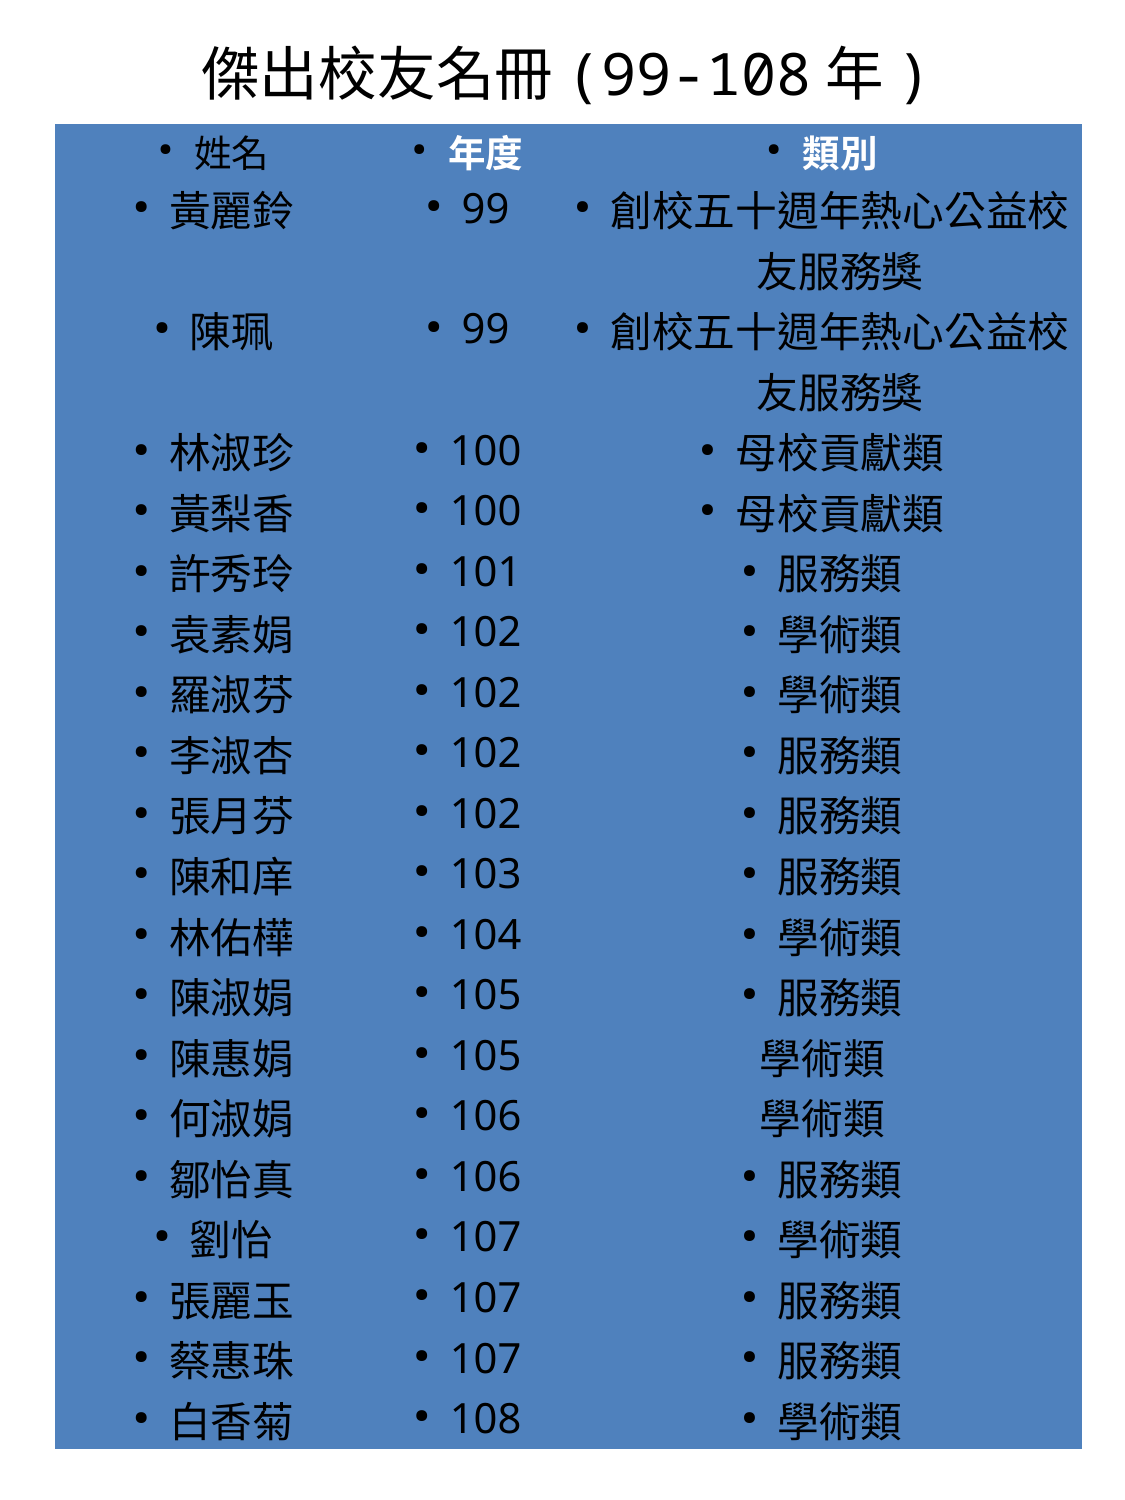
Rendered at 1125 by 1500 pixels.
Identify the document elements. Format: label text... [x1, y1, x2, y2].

table_cell 服務類 [563, 783, 1082, 844]
table_cell 白香菊 [55, 1389, 374, 1449]
table_cell 陳惠娟 [55, 1026, 374, 1086]
table_cell 母校貢獻類 [563, 481, 1082, 541]
table_cell 蔡惠珠 [55, 1328, 374, 1389]
table_cell 創校五十週年熱心公益校友服務獎 [563, 299, 1082, 420]
table_cell 陳珮 [55, 299, 374, 420]
table_cell 101 [374, 541, 563, 602]
table_cell 學術類 [563, 602, 1082, 662]
table_cell 學術類 [563, 1086, 1082, 1147]
table_cell 張麗玉 [55, 1268, 374, 1328]
table_cell 107 [374, 1328, 563, 1389]
table_cell 103 [374, 844, 563, 905]
table_cell 學術類 [563, 1026, 1082, 1086]
table_cell 100 [374, 420, 563, 481]
table_cell 李淑杏 [55, 723, 374, 783]
table_cell 102 [374, 723, 563, 783]
table_cell 鄒怡真 [55, 1147, 374, 1207]
table_cell 學術類 [563, 662, 1082, 723]
table_cell 羅淑芬 [55, 662, 374, 723]
table_cell 104 [374, 905, 563, 965]
table_cell 102 [374, 783, 563, 844]
table_cell 陳和庠 [55, 844, 374, 905]
table_cell 許秀玲 [55, 541, 374, 602]
table_cell 108 [374, 1389, 563, 1449]
table_cell 服務類 [563, 1147, 1082, 1207]
table_cell 陳淑娟 [55, 965, 374, 1026]
table_cell 100 [374, 481, 563, 541]
table_cell 母校貢獻類 [563, 420, 1082, 481]
table_cell 學術類 [563, 1207, 1082, 1268]
table_cell 服務類 [563, 1268, 1082, 1328]
table_cell 服務類 [563, 723, 1082, 783]
table_header 年度 [374, 124, 563, 178]
table_cell 創校五十週年熱心公益校友服務獎 [563, 178, 1082, 299]
table_cell 105 [374, 965, 563, 1026]
table_cell 102 [374, 662, 563, 723]
table_cell 107 [374, 1207, 563, 1268]
table_cell 學術類 [563, 905, 1082, 965]
table_header 類別 [563, 124, 1082, 178]
table_cell 黃梨香 [55, 481, 374, 541]
subtitle 傑出校友名冊(99-108年) [172, 29, 961, 124]
table_cell 何淑娟 [55, 1086, 374, 1147]
table_cell 林佑樺 [55, 905, 374, 965]
table_cell 102 [374, 602, 563, 662]
table_cell 林淑珍 [55, 420, 374, 481]
table_cell 袁素娟 [55, 602, 374, 662]
table_cell 張月芬 [55, 783, 374, 844]
table_cell 106 [374, 1086, 563, 1147]
table_cell 105 [374, 1026, 563, 1086]
table_cell 服務類 [563, 965, 1082, 1026]
table_cell 服務類 [563, 844, 1082, 905]
table_cell 106 [374, 1147, 563, 1207]
table_cell 學術類 [563, 1389, 1082, 1449]
table_header 姓名 [55, 124, 374, 178]
table_cell 黃麗鈴 [55, 178, 374, 299]
table_cell 劉怡 [55, 1207, 374, 1268]
table_cell 服務類 [563, 541, 1082, 602]
table_cell 107 [374, 1268, 563, 1328]
table_cell 99 [374, 299, 563, 420]
table_cell 服務類 [563, 1328, 1082, 1389]
table_cell 99 [374, 178, 563, 299]
